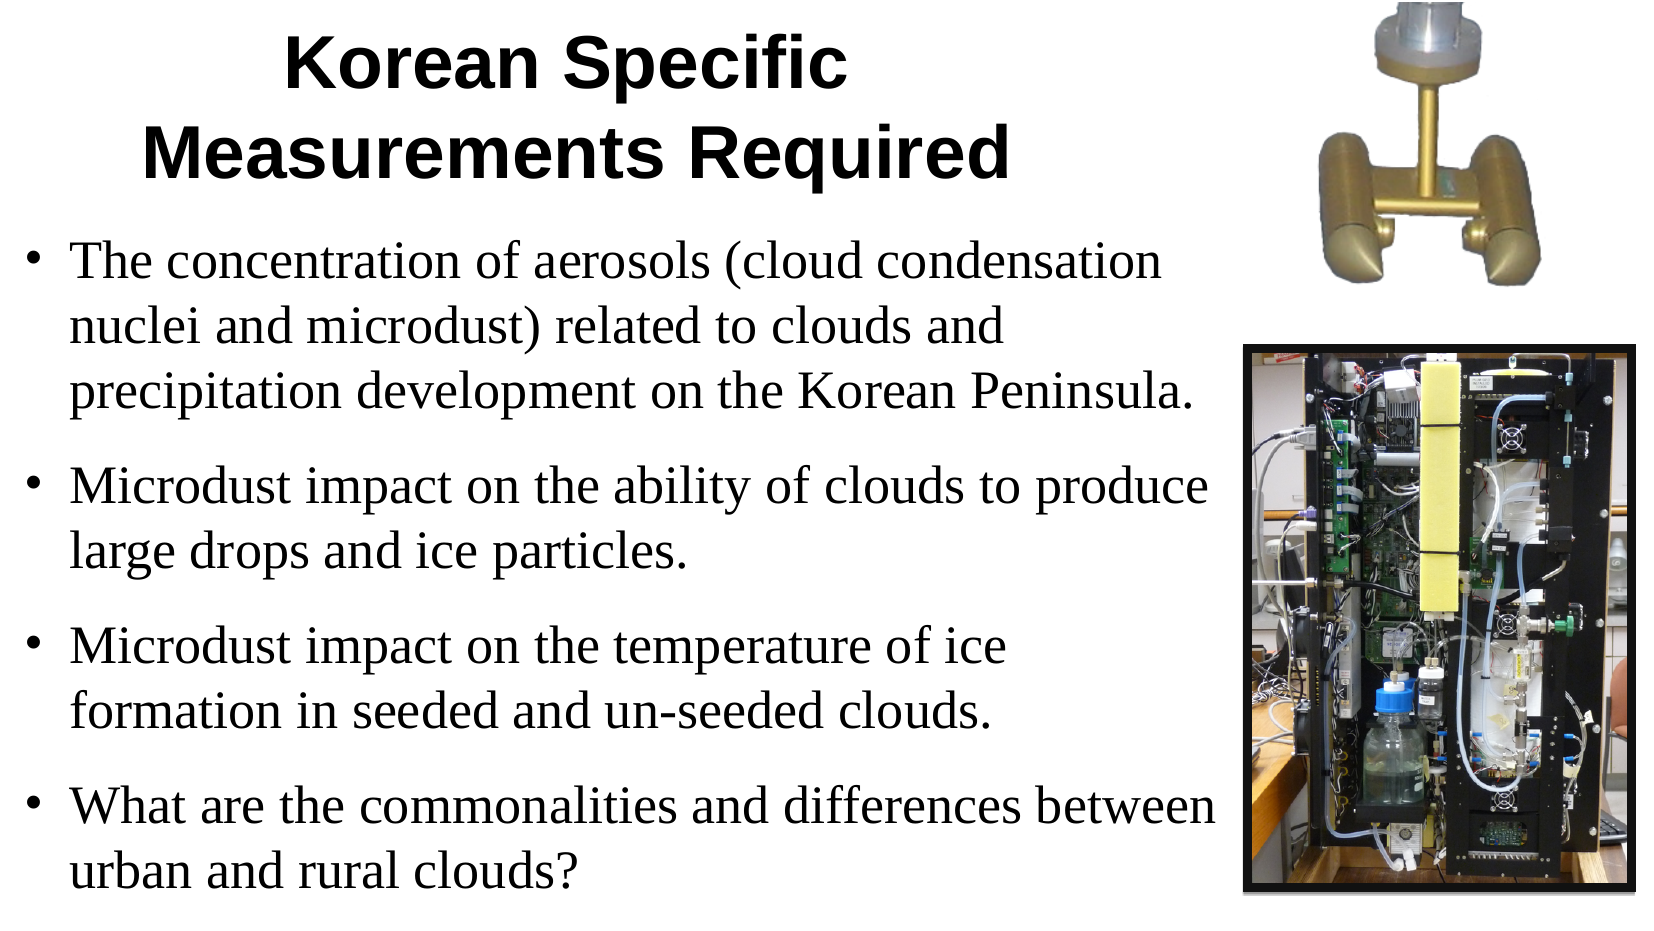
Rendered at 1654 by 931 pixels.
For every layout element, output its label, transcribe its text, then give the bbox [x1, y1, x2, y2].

picture [1301, 2, 1578, 318]
text_box Korean Specific Measurements Required [26, 14, 1127, 193]
text_box The concentration of aerosols (cloud condensation nuclei and microdust) related to clouds and precipitation development on the Korean Peninsula. Microdust impact on the ability of clouds to produce large drops and ice particles. Microdust impact on the temperature of ice formation in seeded and un-seeded clouds. What are the commonalities and differences between urban and rural clouds? [9, 217, 1240, 891]
picture [1251, 352, 1627, 884]
